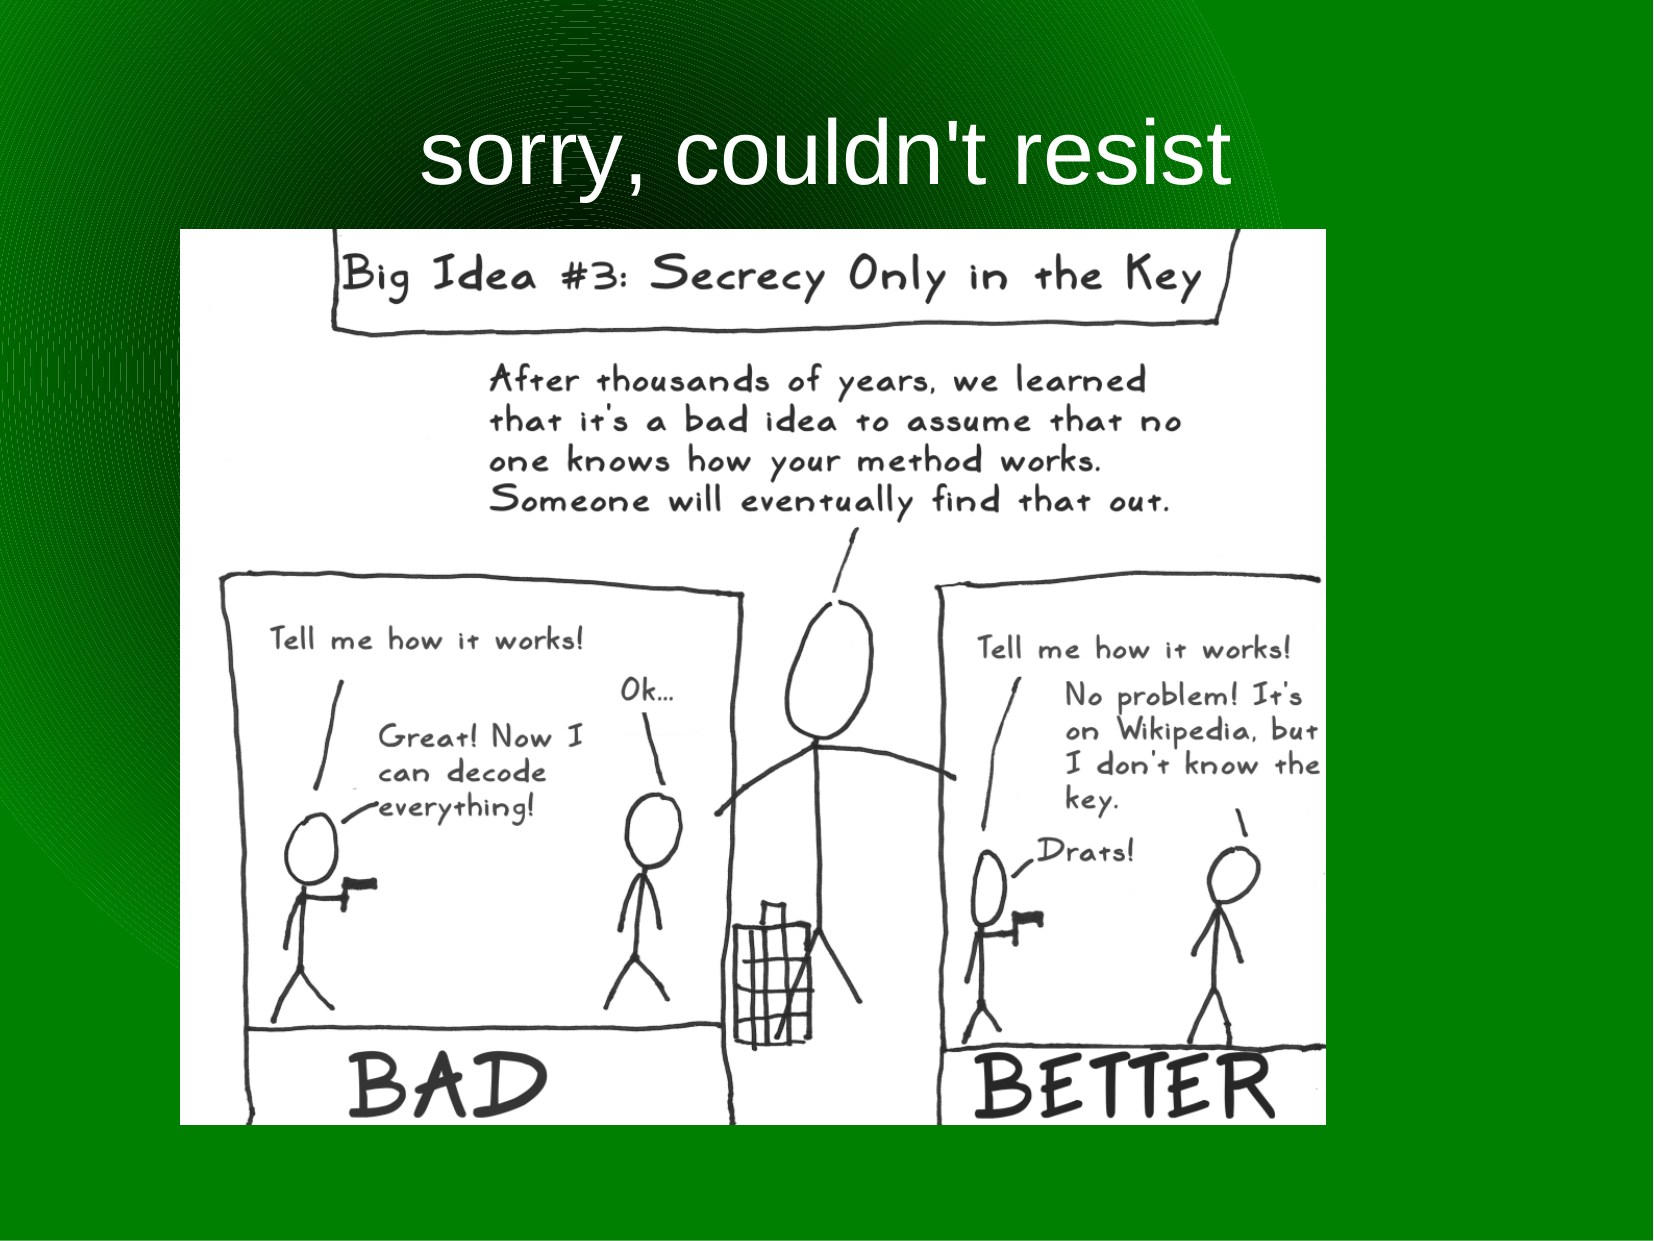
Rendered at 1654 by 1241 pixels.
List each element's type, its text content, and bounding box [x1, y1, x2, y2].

picture [180, 229, 1326, 1126]
title sorry, couldn't resist [82, 49, 1571, 257]
